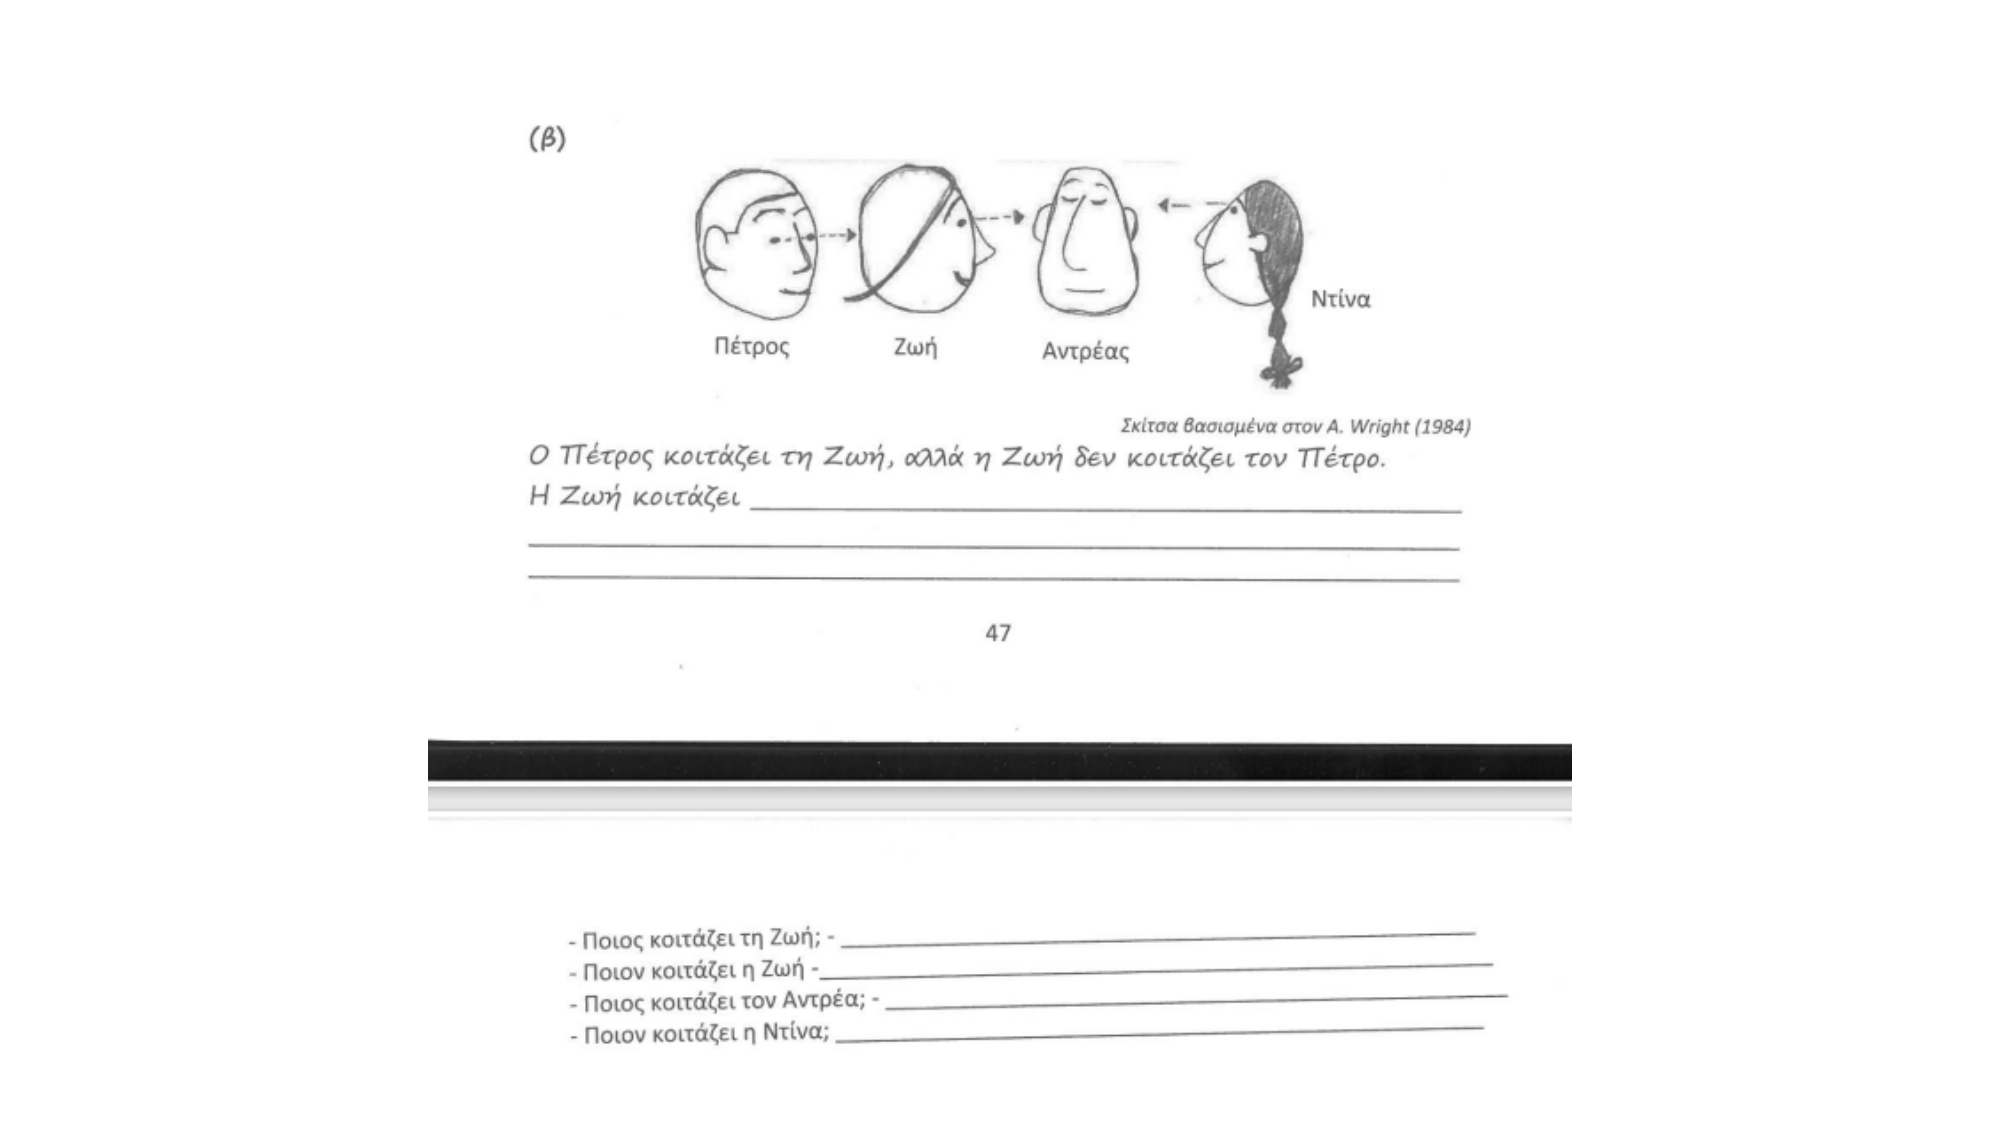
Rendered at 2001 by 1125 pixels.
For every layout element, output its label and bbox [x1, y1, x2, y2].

picture [428, 117, 1572, 1075]
